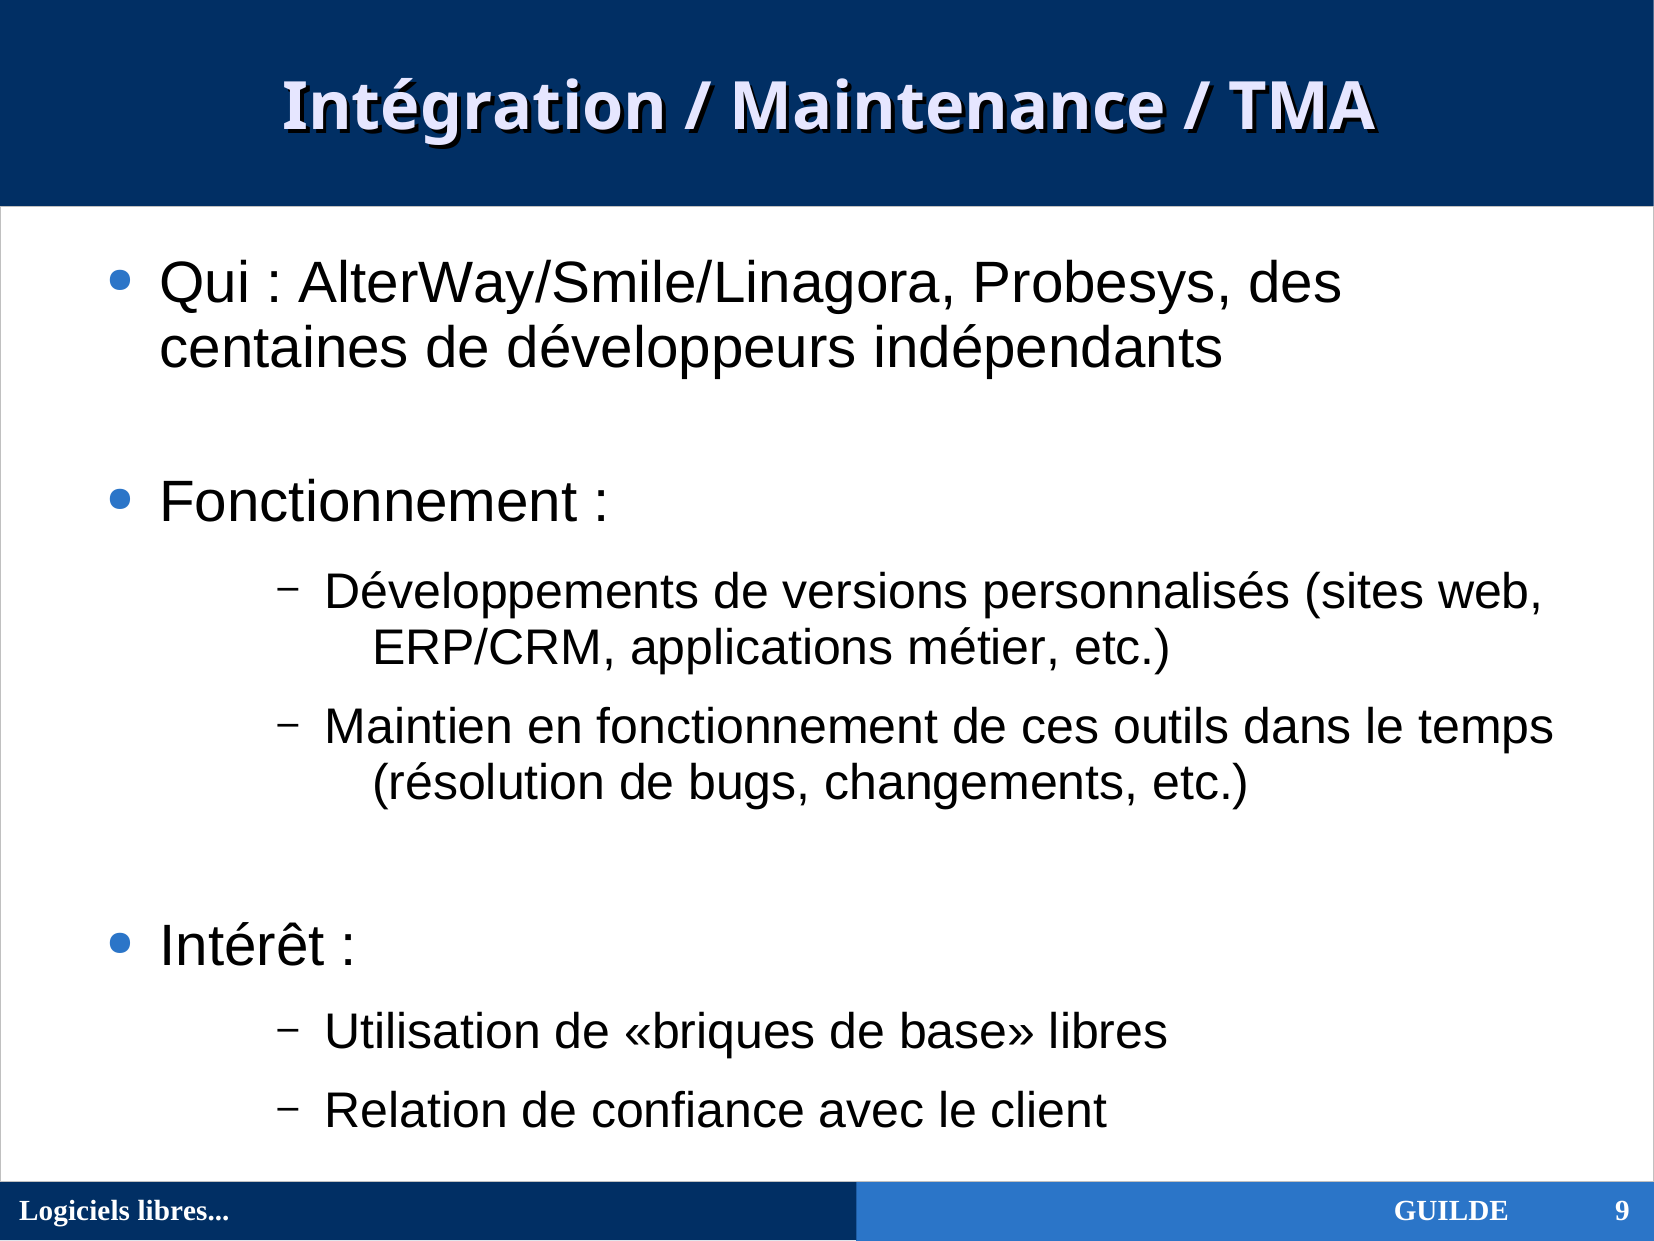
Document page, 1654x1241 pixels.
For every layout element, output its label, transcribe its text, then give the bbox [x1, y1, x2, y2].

title Intégration / Maintenance / TMA [123, 0, 1536, 208]
list Qui : AlterWay/Smile/Linagora, Probesys, des centaines de développeurs indépendants Fonctionnement : Développements de versions personnalisés (sites web, ERP/CRM, applications métier, etc.) Maintien en fonctionnement de ces outils dans le temps (résolution de bugs, changements, etc.) Intérêt : Utilisation de «briques de base» libres Relation de confiance avec le client [88, 249, 1595, 1195]
